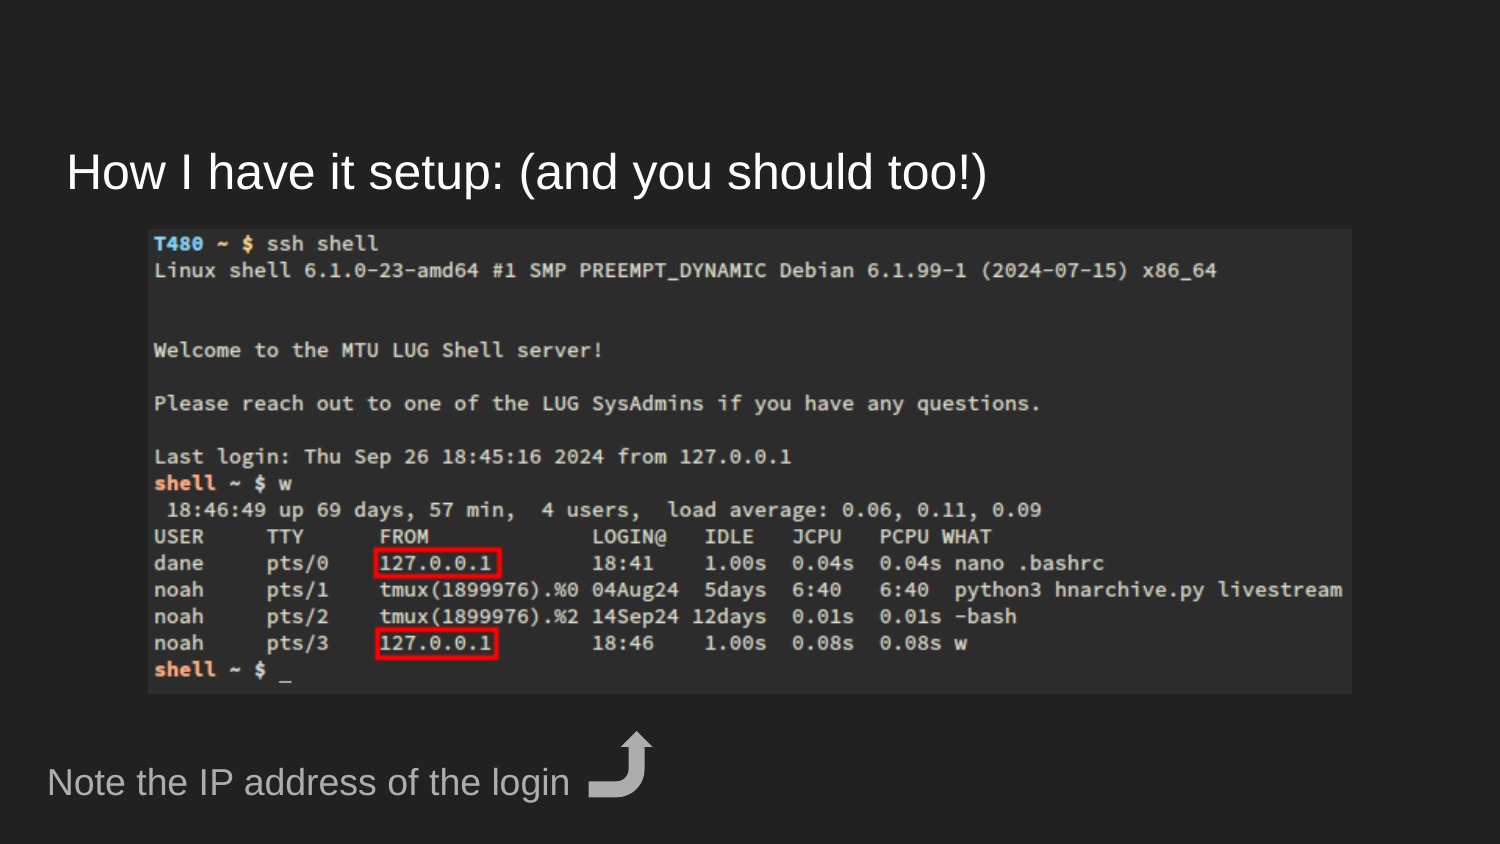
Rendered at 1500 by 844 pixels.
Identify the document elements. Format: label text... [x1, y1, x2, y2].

text_box [588, 730, 653, 798]
text_box Note the IP address of the login [31, 742, 796, 818]
title How I have it setup: (and you should too!) [51, 91, 1428, 216]
picture [148, 229, 1352, 694]
